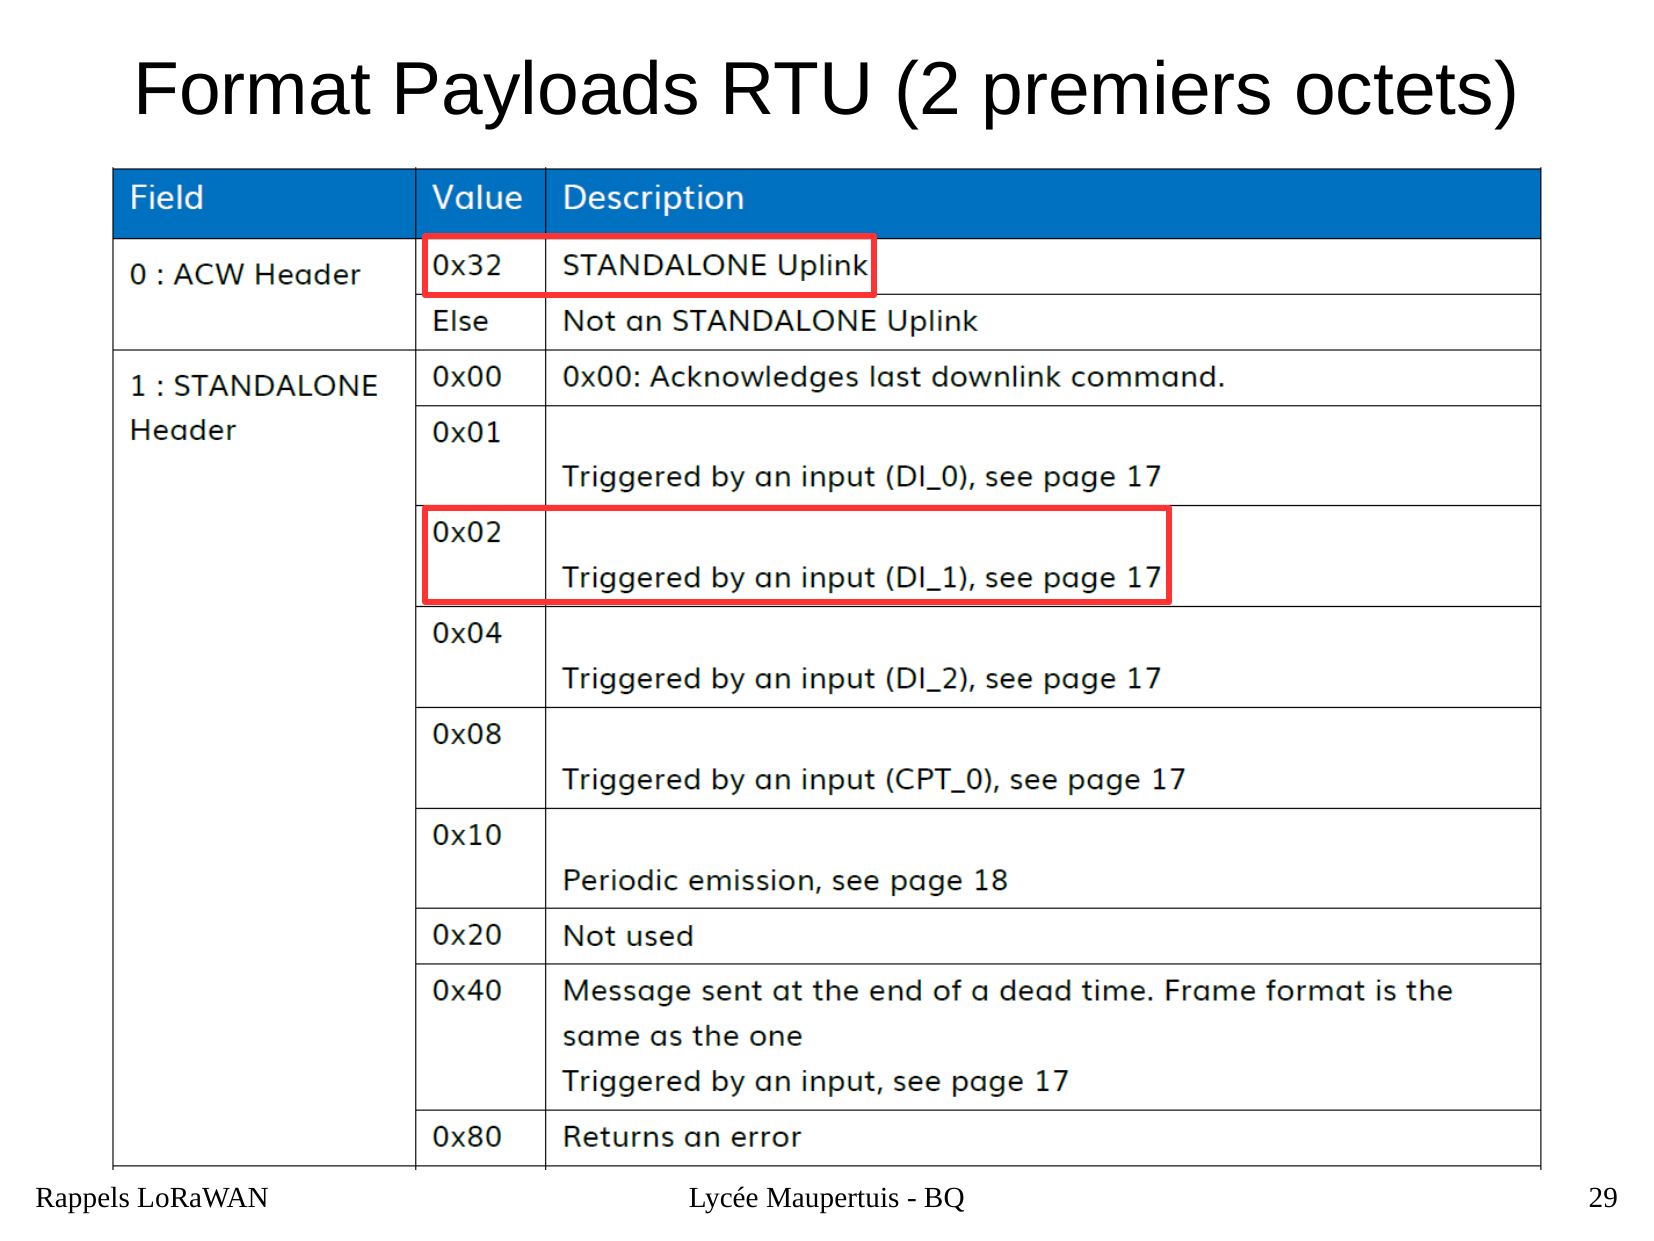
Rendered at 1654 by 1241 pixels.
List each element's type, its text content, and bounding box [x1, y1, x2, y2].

picture [109, 165, 1545, 1170]
title Format Payloads RTU (2 premiers octets) [35, 35, 1619, 142]
